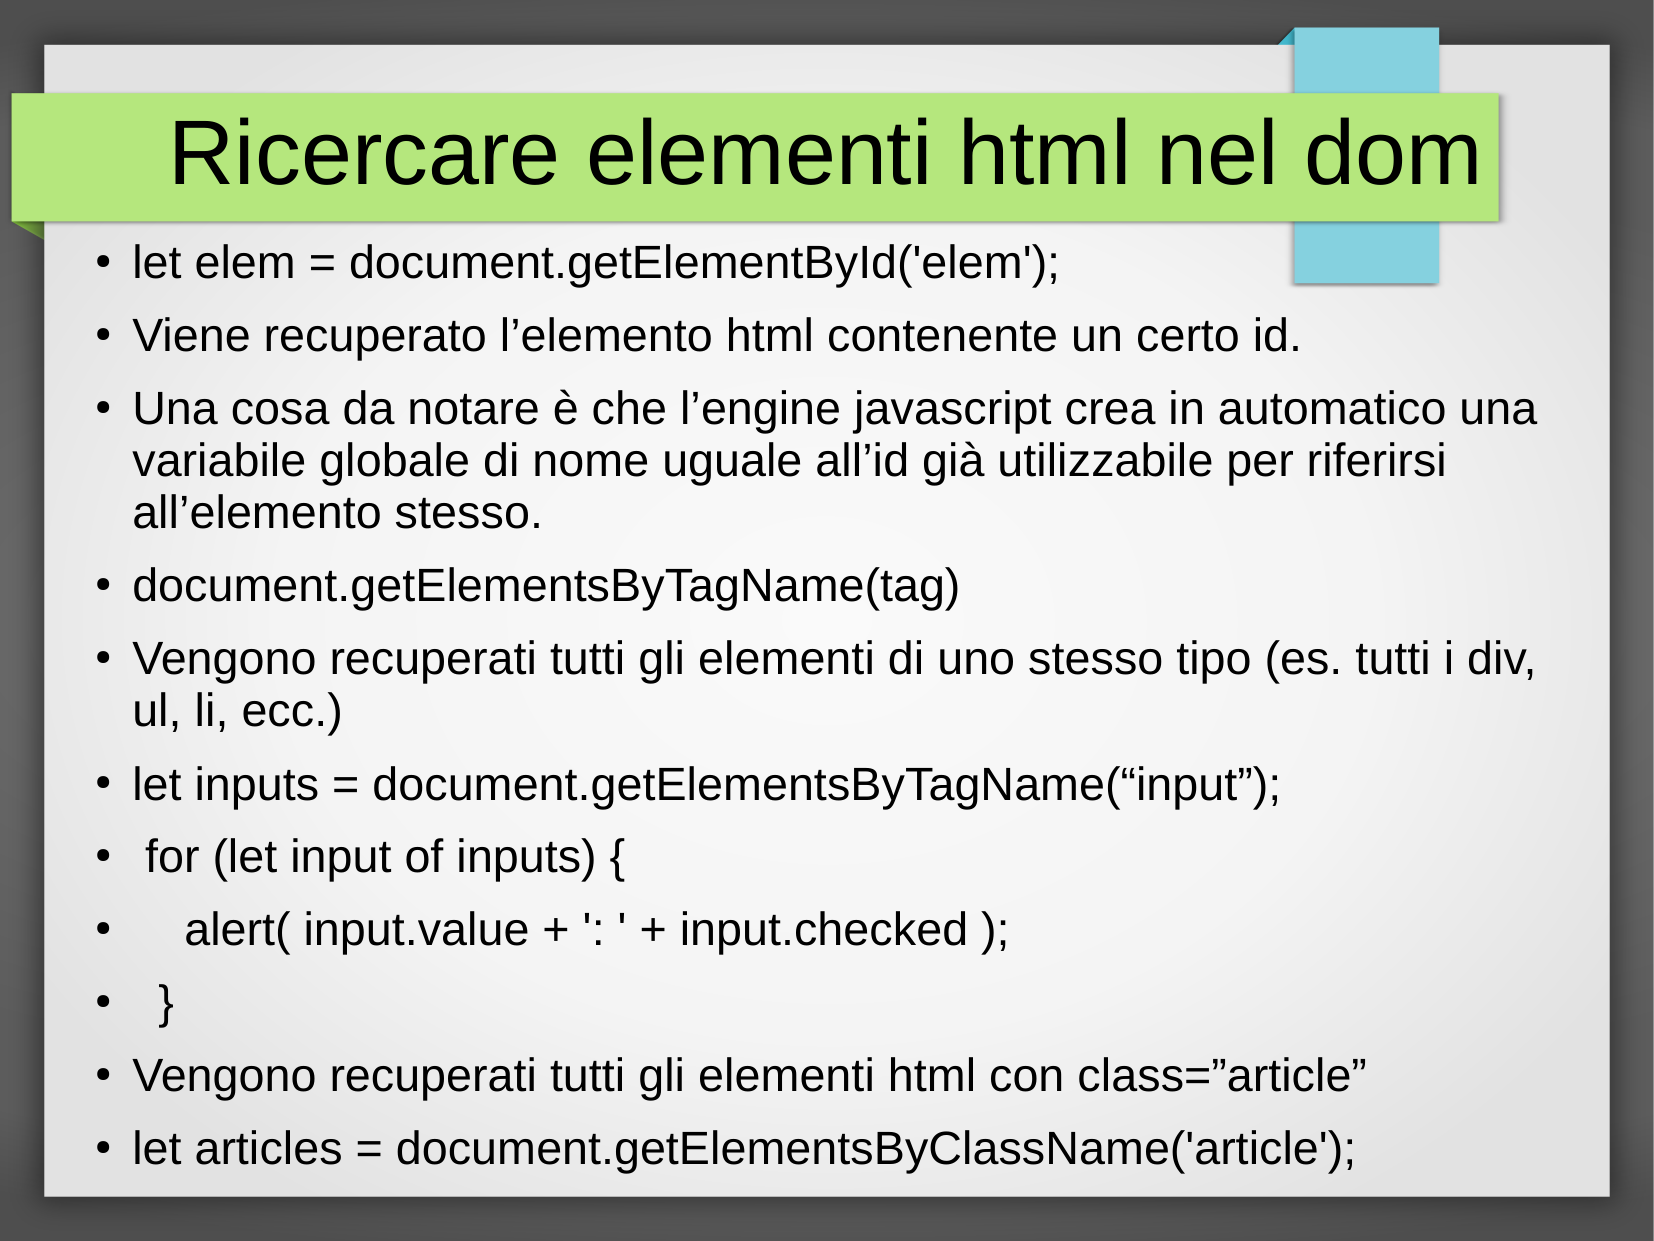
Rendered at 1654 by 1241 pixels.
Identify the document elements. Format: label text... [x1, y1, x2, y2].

picture [0, 0, 1654, 1241]
title Ricercare elementi html nel dom [82, 49, 1571, 236]
list let elem = document.getElementById('elem'); Viene recuperato l’elemento html contenente un certo id. Una cosa da notare è che l’engine javascript crea in automatico una variabile globale di nome uguale all’id già utilizzabile per riferirsi all’elemento stesso. document.getElementsByTagName(tag) Vengono recuperati tutti gli elementi di uno stesso tipo (es. tutti i div, ul, li, ecc.) let inputs = document.getElementsByTagName(“input”); for (let input of inputs) { alert( input.value + ': ' + input.checked ); } Vengono recuperati tutti gli elementi html con class=”article” let articles = document.getElementsByClassName('article'); [82, 236, 1571, 1182]
